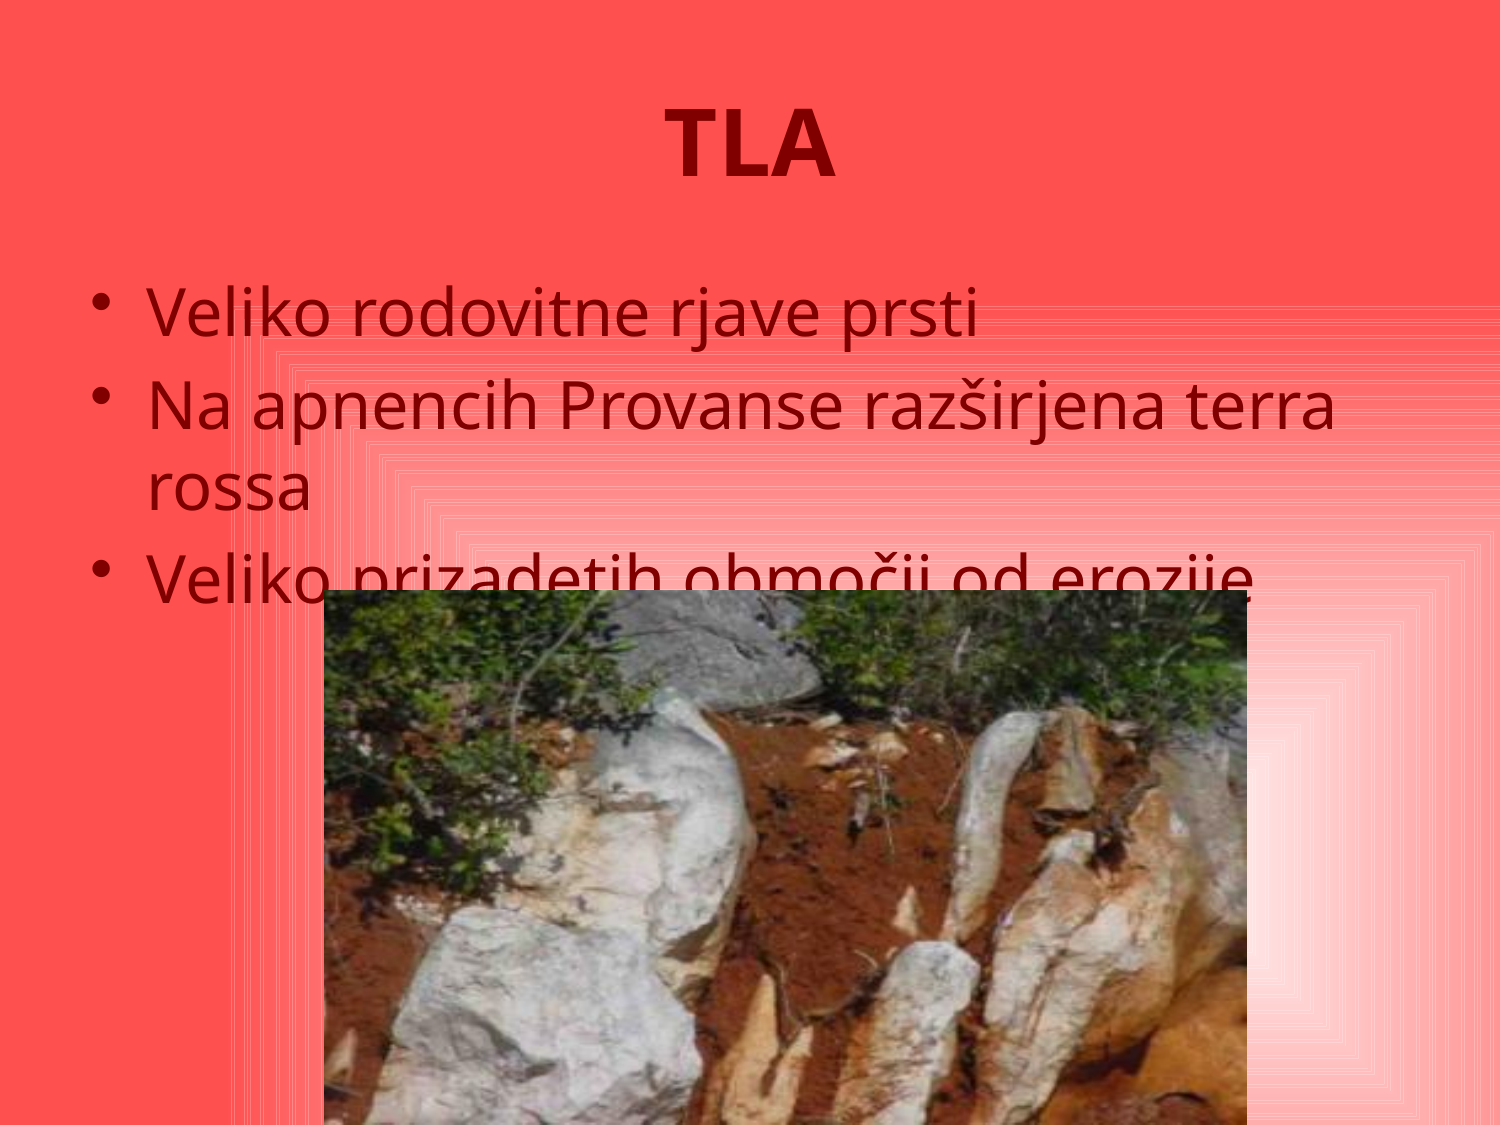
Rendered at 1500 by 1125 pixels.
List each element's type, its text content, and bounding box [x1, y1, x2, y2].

list Veliko rodovitne rjave prsti Na apnencih Provanse razširjena terra rossa Veliko prizadetih območij od erozije [75, 262, 1425, 1005]
title TLA [75, 45, 1425, 233]
picture [324, 590, 1247, 1125]
